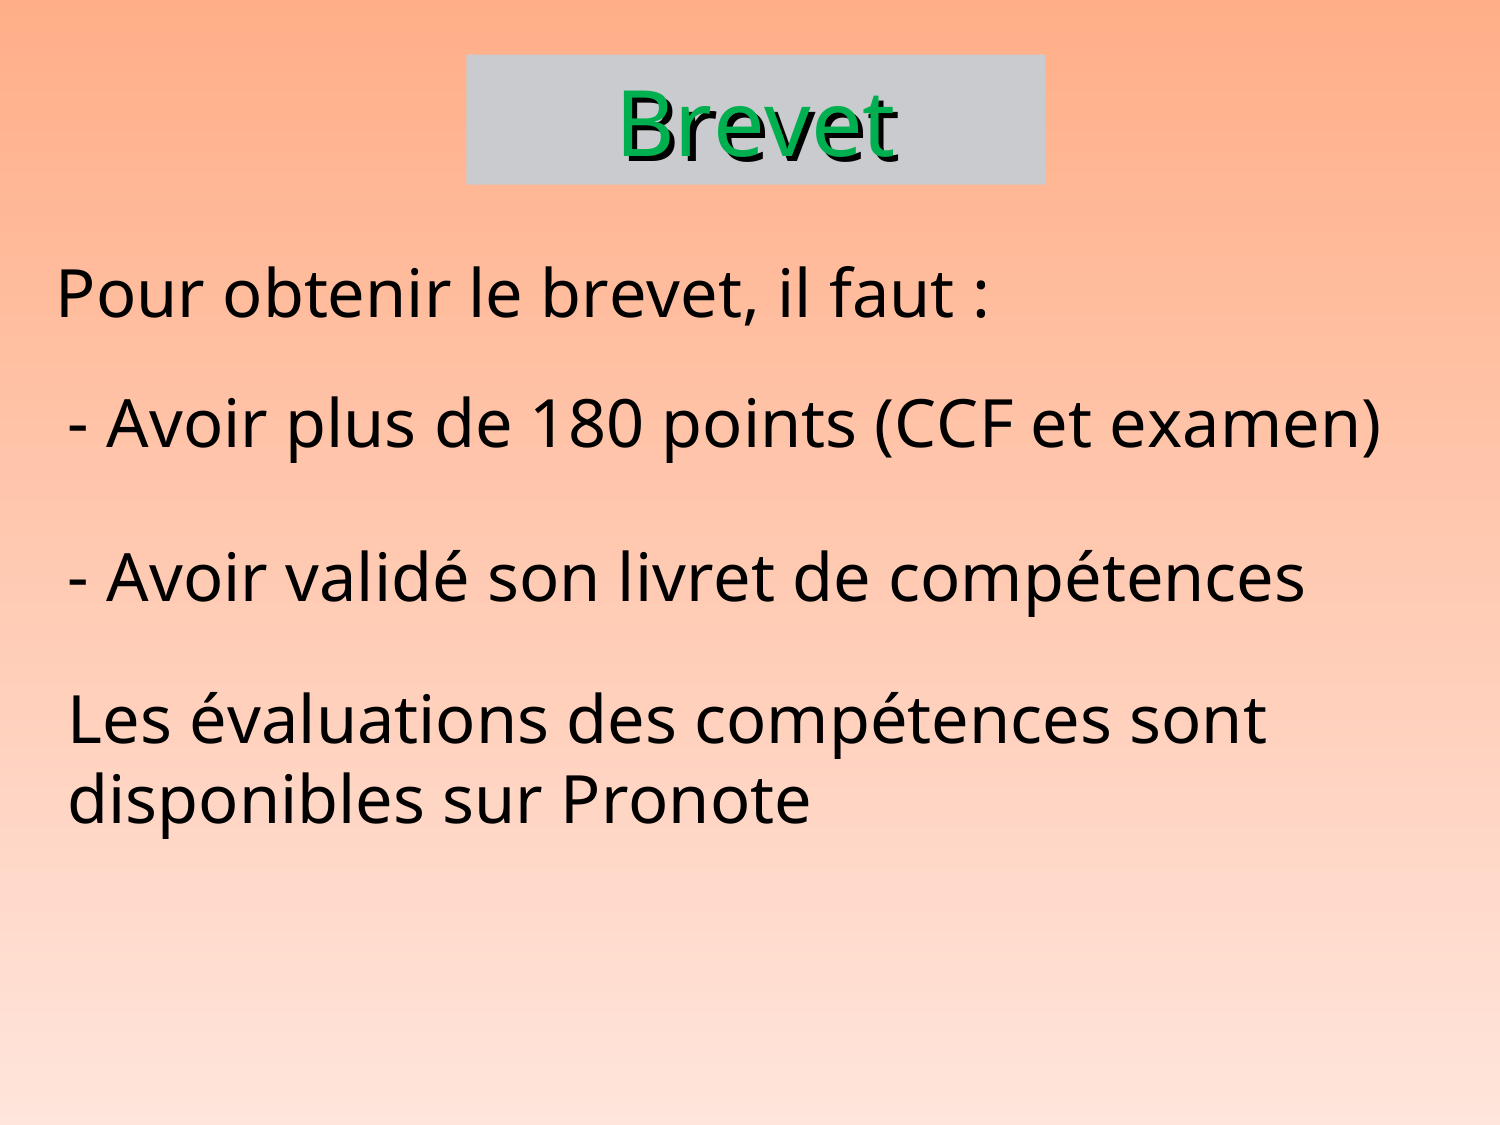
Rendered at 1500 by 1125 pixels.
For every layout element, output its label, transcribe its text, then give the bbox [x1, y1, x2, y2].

text_box Pour obtenir le brevet, il faut : [41, 243, 1341, 339]
text_box Avoir validé son livret de compétences [53, 527, 1353, 623]
text_box Avoir plus de 180 points (CCF et examen) [53, 373, 1500, 469]
text_box Brevet [466, 54, 1046, 185]
text_box Les évaluations des compétences sont disponibles sur Pronote [53, 669, 1500, 845]
